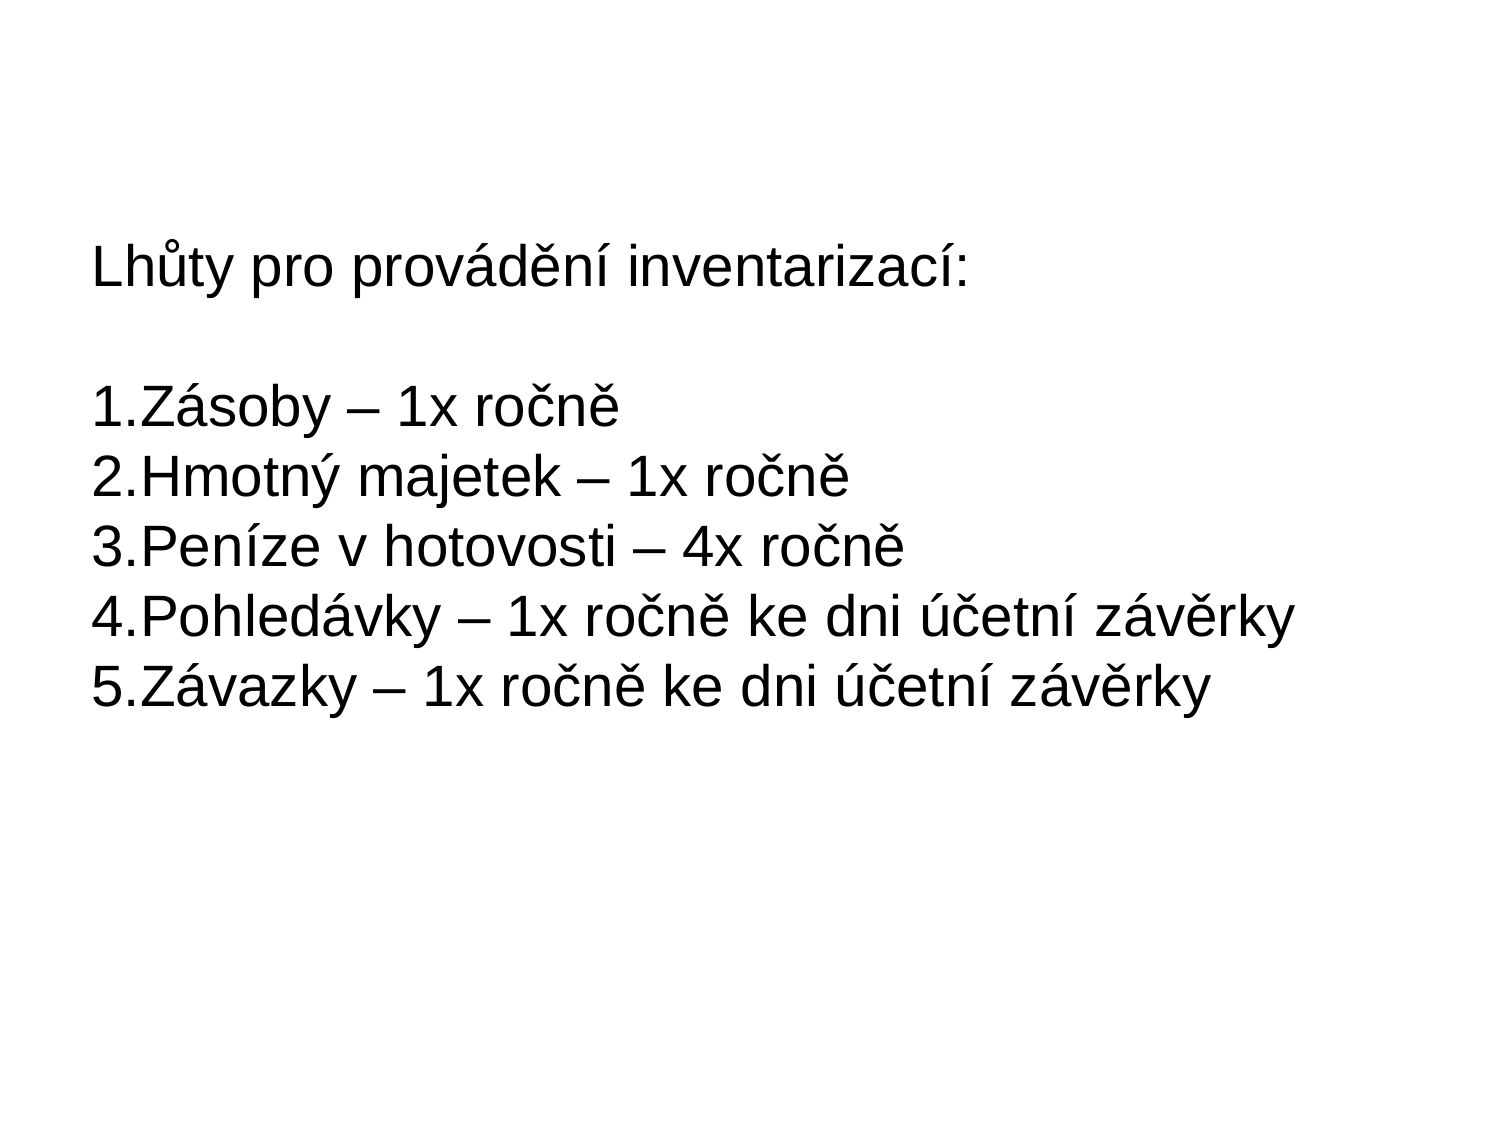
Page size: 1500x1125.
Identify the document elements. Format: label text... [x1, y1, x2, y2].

text_box Lhůty pro provádění inventarizací: Zásoby – 1x ročně Hmotný majetek – 1x ročně Peníze v hotovosti – 4x ročně Pohledávky – 1x ročně ke dni účetní závěrky Závazky – 1x ročně ke dni účetní závěrky [76, 220, 1313, 726]
